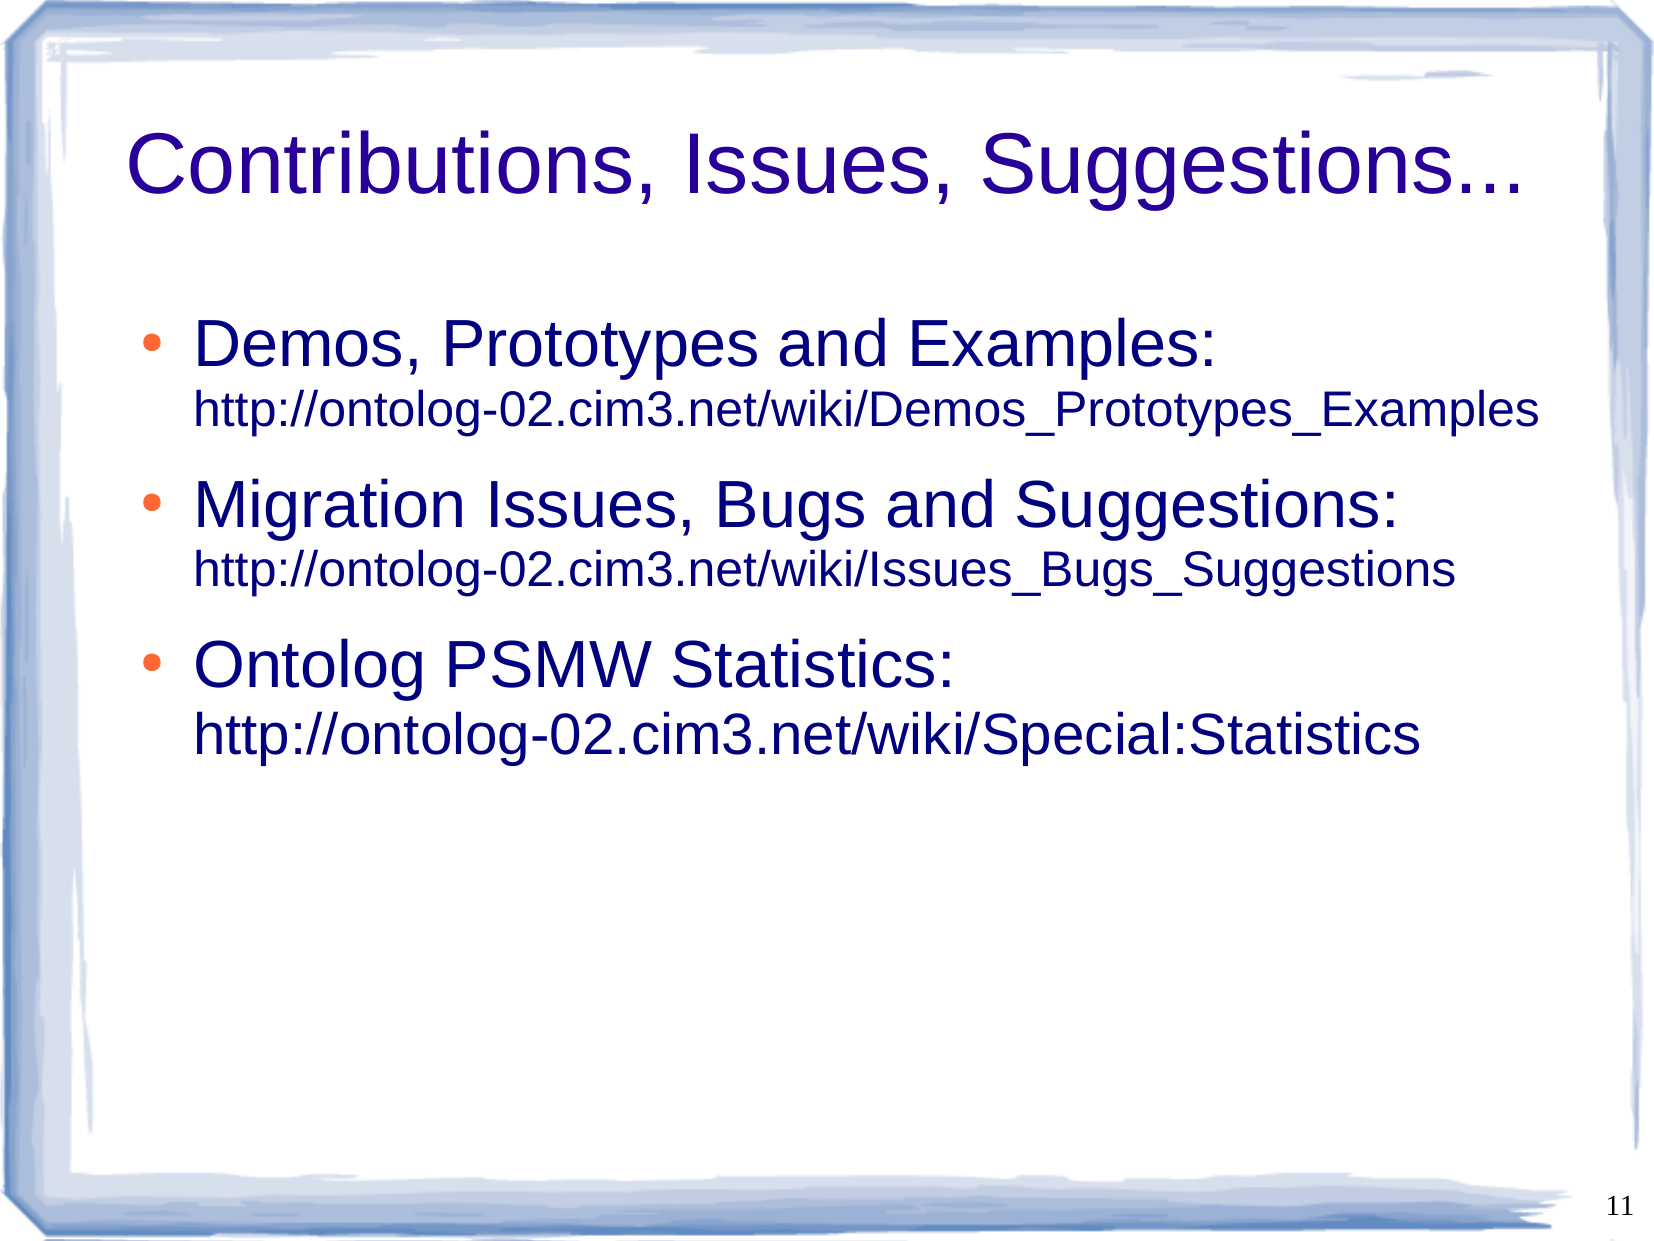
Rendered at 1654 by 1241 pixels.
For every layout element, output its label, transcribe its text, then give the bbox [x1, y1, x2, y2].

picture [0, 0, 1654, 1241]
title Contributions, Issues, Suggestions... [82, 60, 1571, 268]
list Demos, Prototypes and Examples:http://ontolog-02.cim3.net/wiki/Demos_Prototypes_Examples Migration Issues, Bugs and Suggestions:http://ontolog-02.cim3.net/wiki/Issues_Bugs_Suggestions Ontolog PSMW Statistics: http://ontolog-02.cim3.net/wiki/Special:Statistics [122, 306, 1576, 1111]
